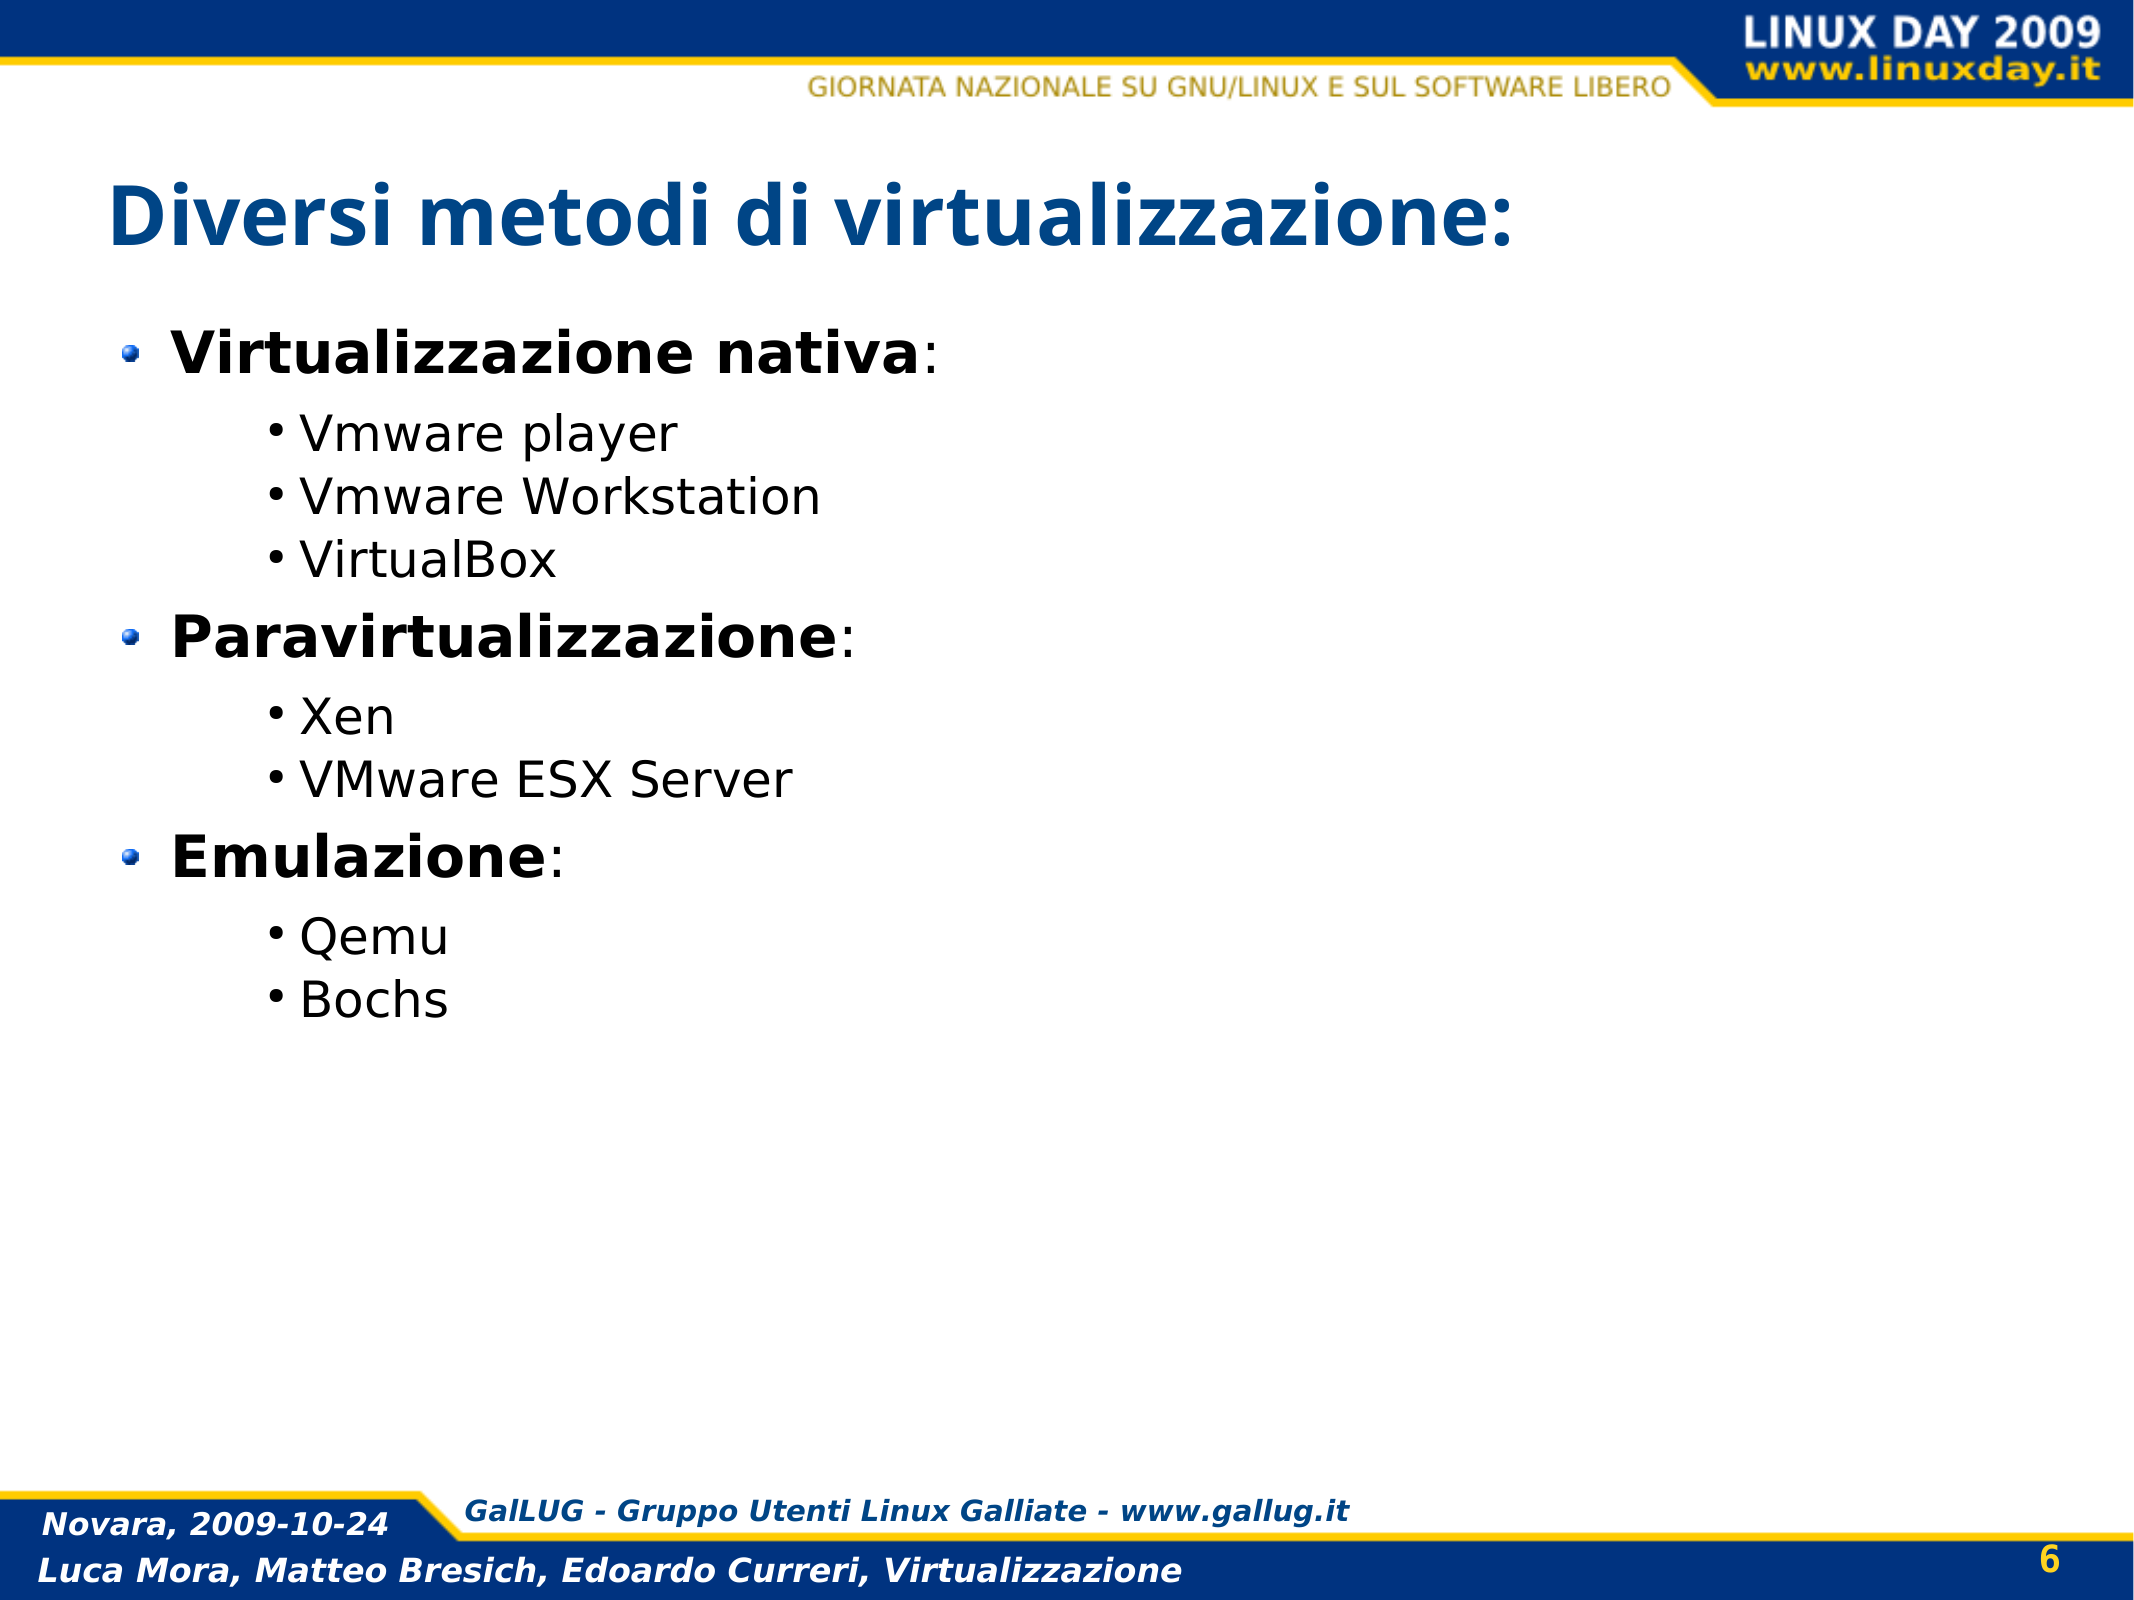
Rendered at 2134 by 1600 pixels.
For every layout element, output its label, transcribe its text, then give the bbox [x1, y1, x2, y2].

list Virtualizzazione nativa: Vmware player Vmware Workstation VirtualBox Paravirtualizzazione: Xen VMware ESX Server Emulazione: Qemu Bochs [106, 319, 2027, 1441]
picture [0, 0, 2134, 1600]
title Diversi metodi di virtualizzazione: [106, 159, 2080, 267]
